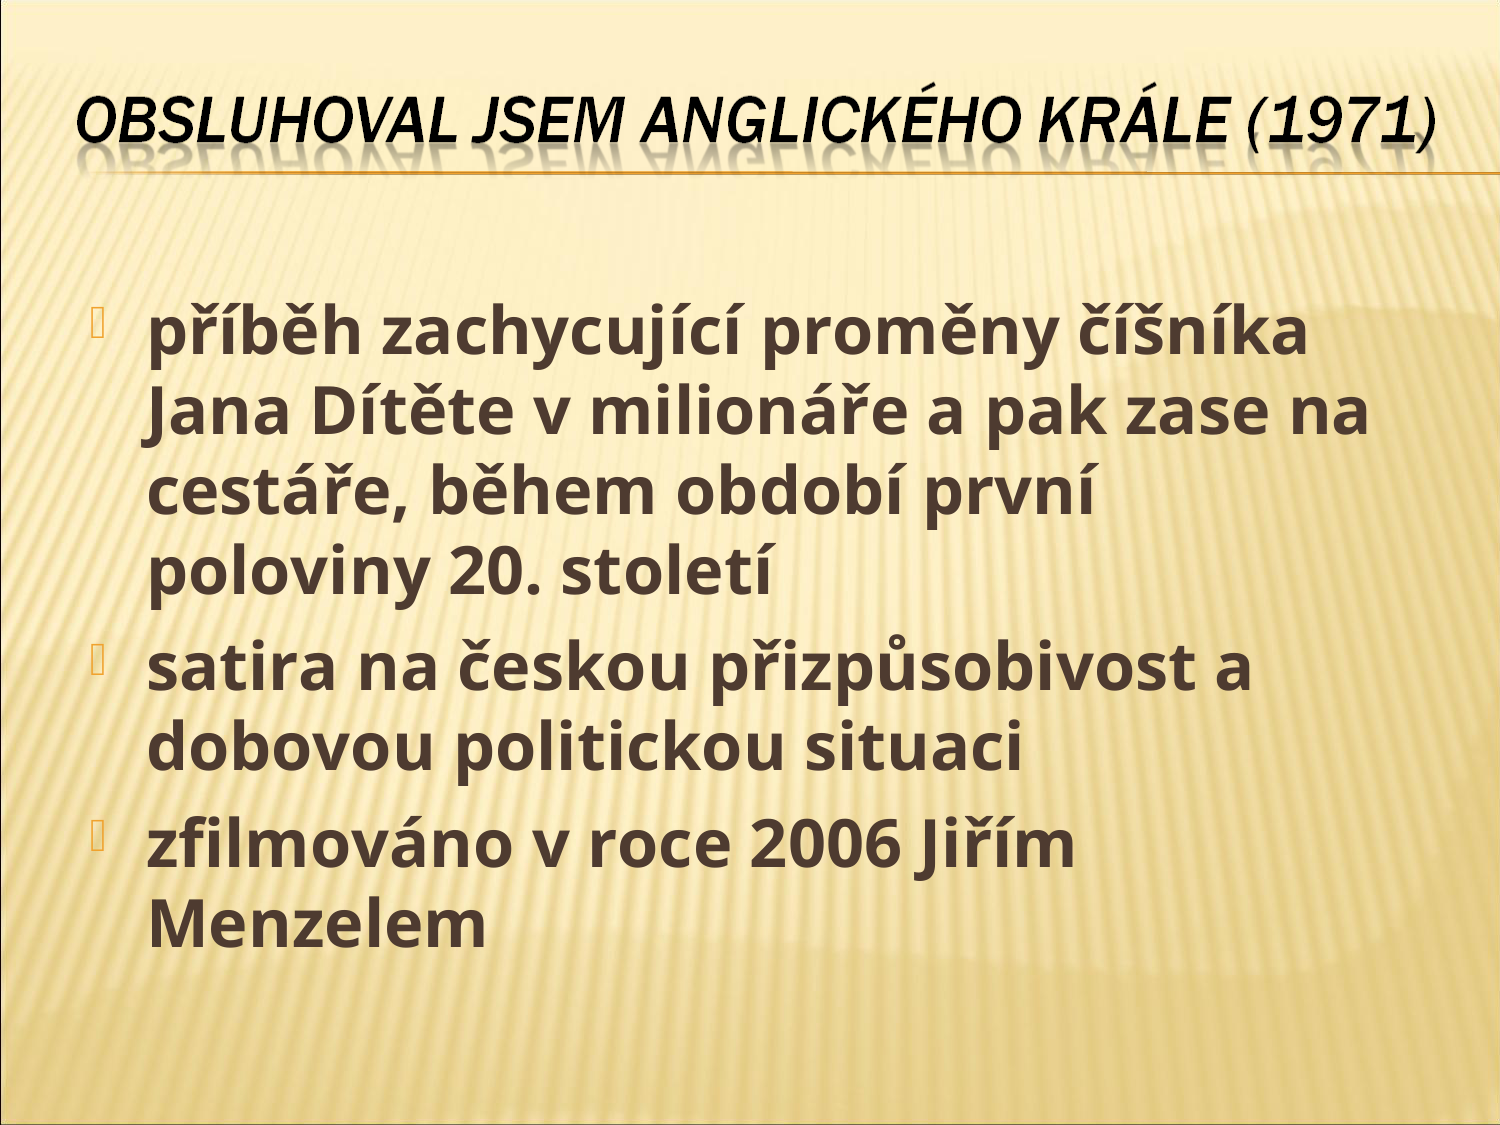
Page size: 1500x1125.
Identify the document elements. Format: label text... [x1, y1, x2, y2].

picture [0, 0, 1500, 1125]
list [50, 254, 1476, 998]
text_box příběh zachycující proměny číšníka Jana Dítěte v milionáře a pak zase na cestáře, během období první poloviny 20. století satira na českou přizpůsobivost a dobovou politickou situaci zfilmováno v roce 2006 Jiřím Menzelem [75, 279, 1395, 1023]
text_box [31, 21, 1480, 222]
